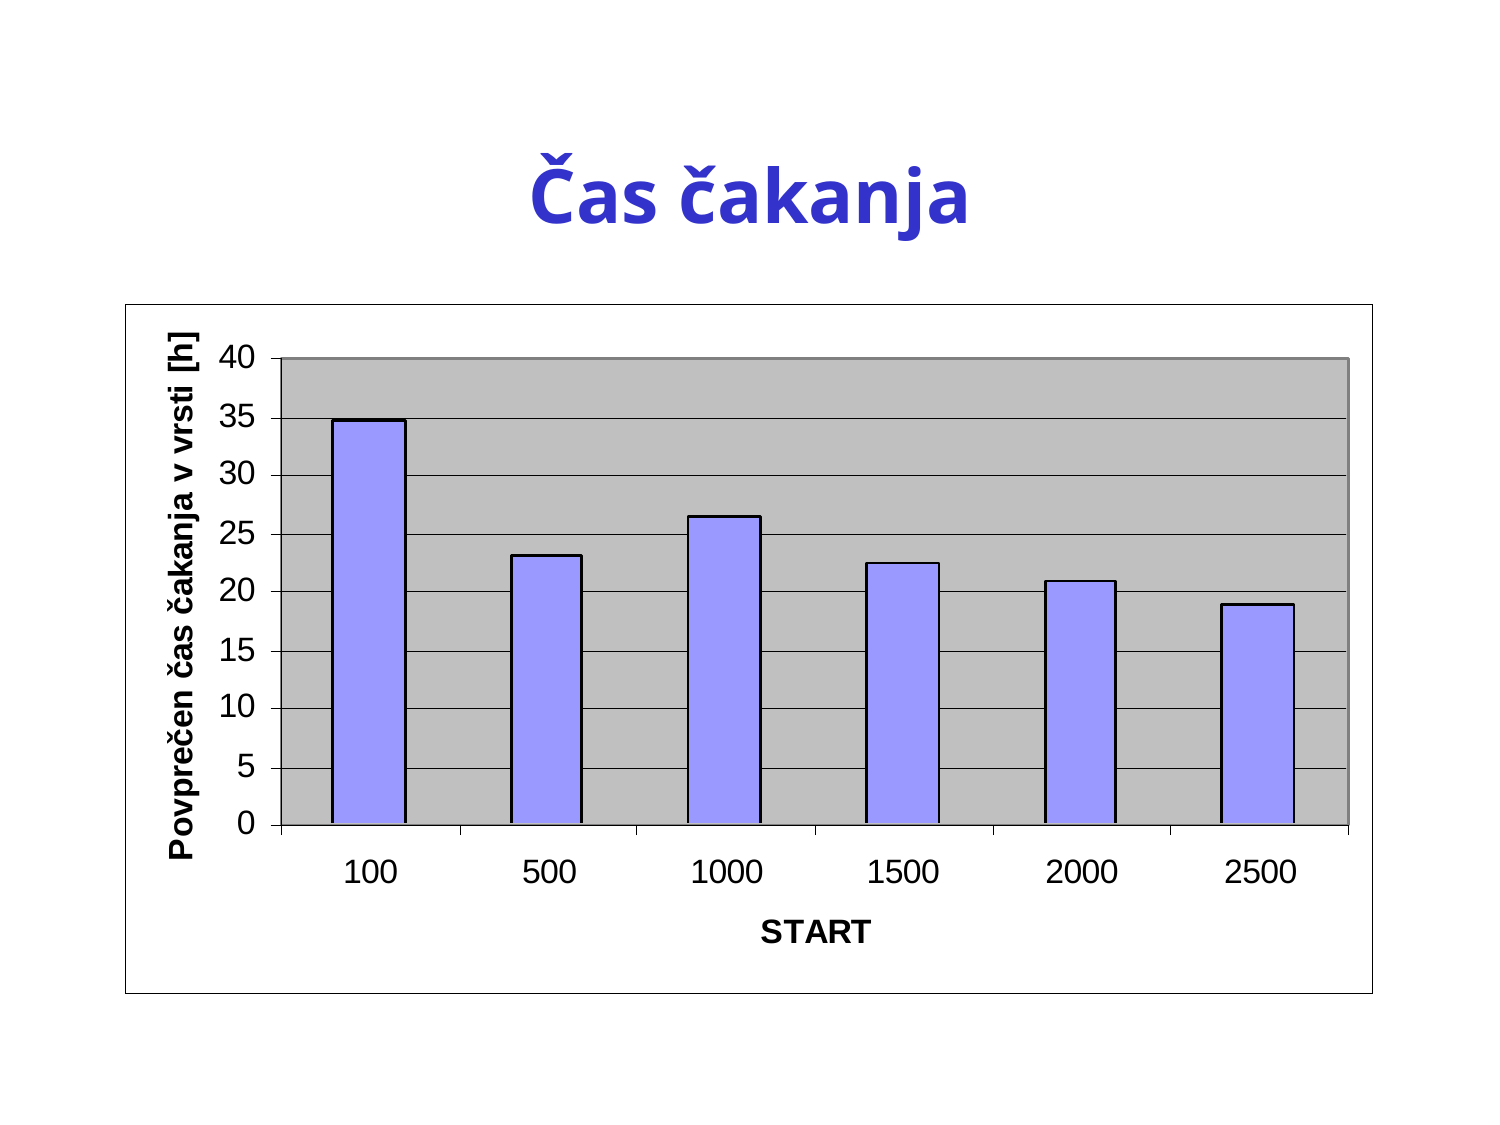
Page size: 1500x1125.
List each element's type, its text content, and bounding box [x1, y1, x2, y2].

chart [112, 290, 1388, 1007]
title Čas čakanja [112, 99, 1388, 288]
